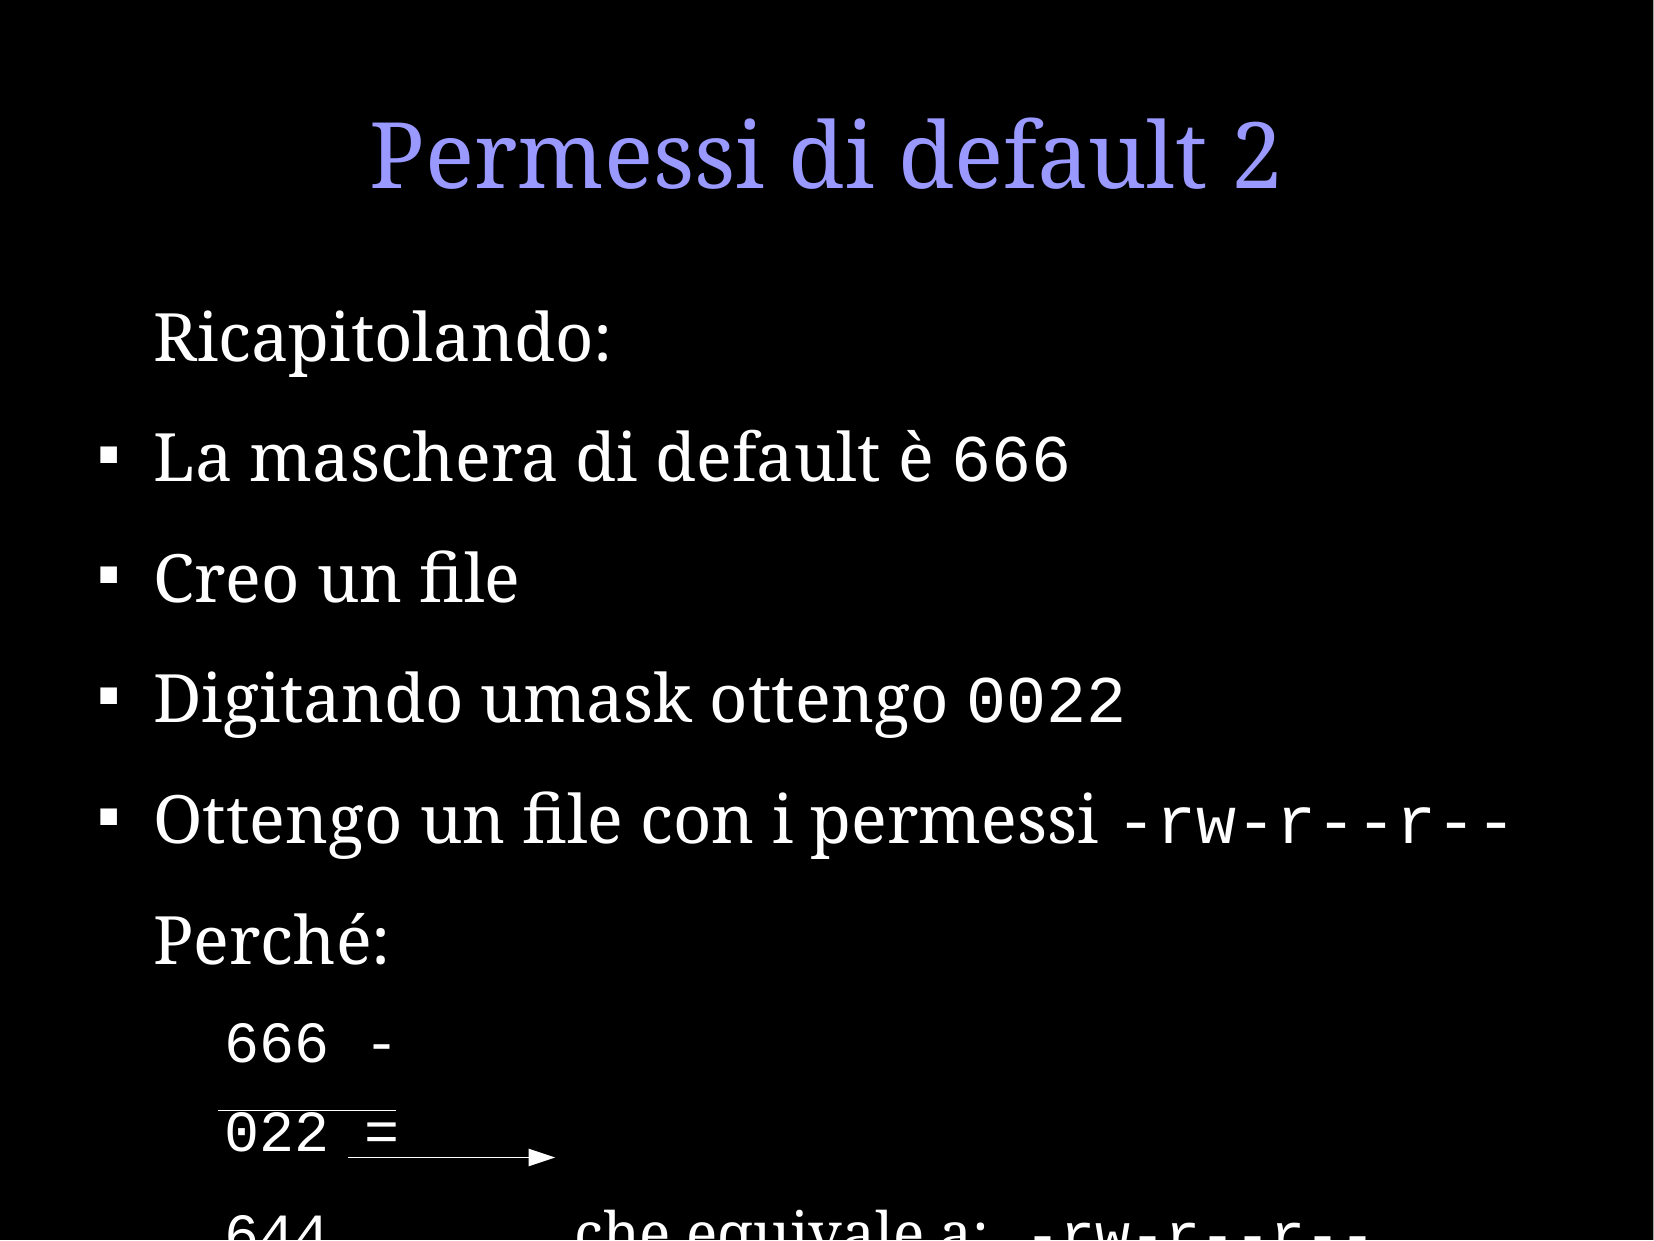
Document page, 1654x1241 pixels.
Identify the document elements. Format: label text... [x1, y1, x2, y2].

title Permessi di default 2 [82, 49, 1571, 257]
list Ricapitolando: La maschera di default è 666 Creo un file Digitando umask ottengo 0022 Ottengo un file con i permessi -rw-r--r-- Perché: 666 - 022 = 644 che equivale a: -rw-r--r-- [82, 290, 1571, 1189]
